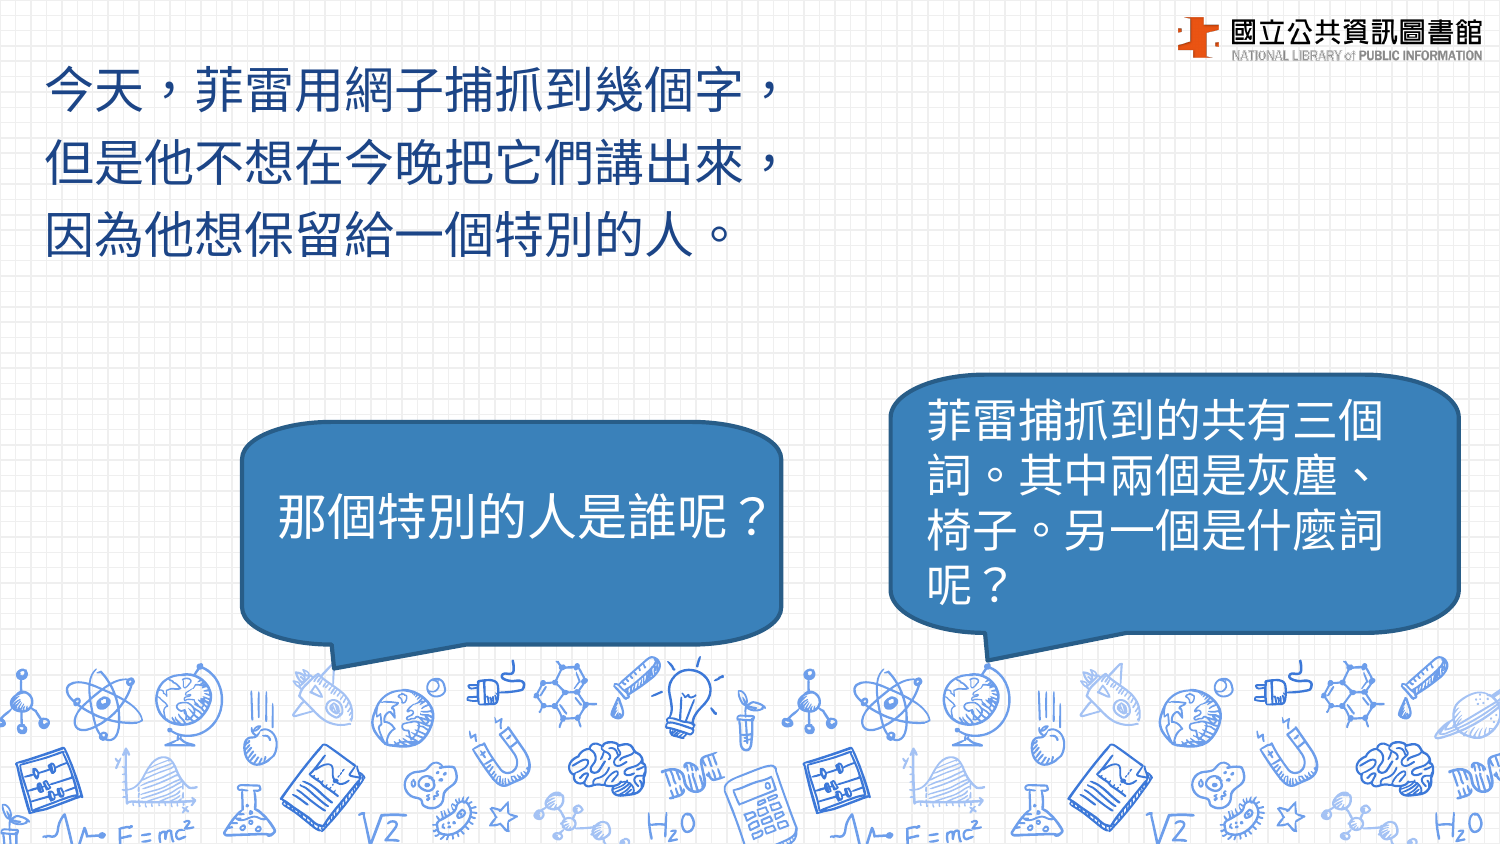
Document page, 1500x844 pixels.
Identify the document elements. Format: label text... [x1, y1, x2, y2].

text_box 菲雷捕抓到的共有三個詞。其中兩個是灰塵、椅子。另一個是什麼詞呢？ [890, 374, 1459, 661]
text_box 那個特別的人是誰呢？ [242, 421, 782, 669]
subtitle 今天，菲雷用網子捕抓到幾個字， 但是他不想在今晚把它們講出來， 因為他想保留給一個特別的人。 [29, 43, 1252, 173]
